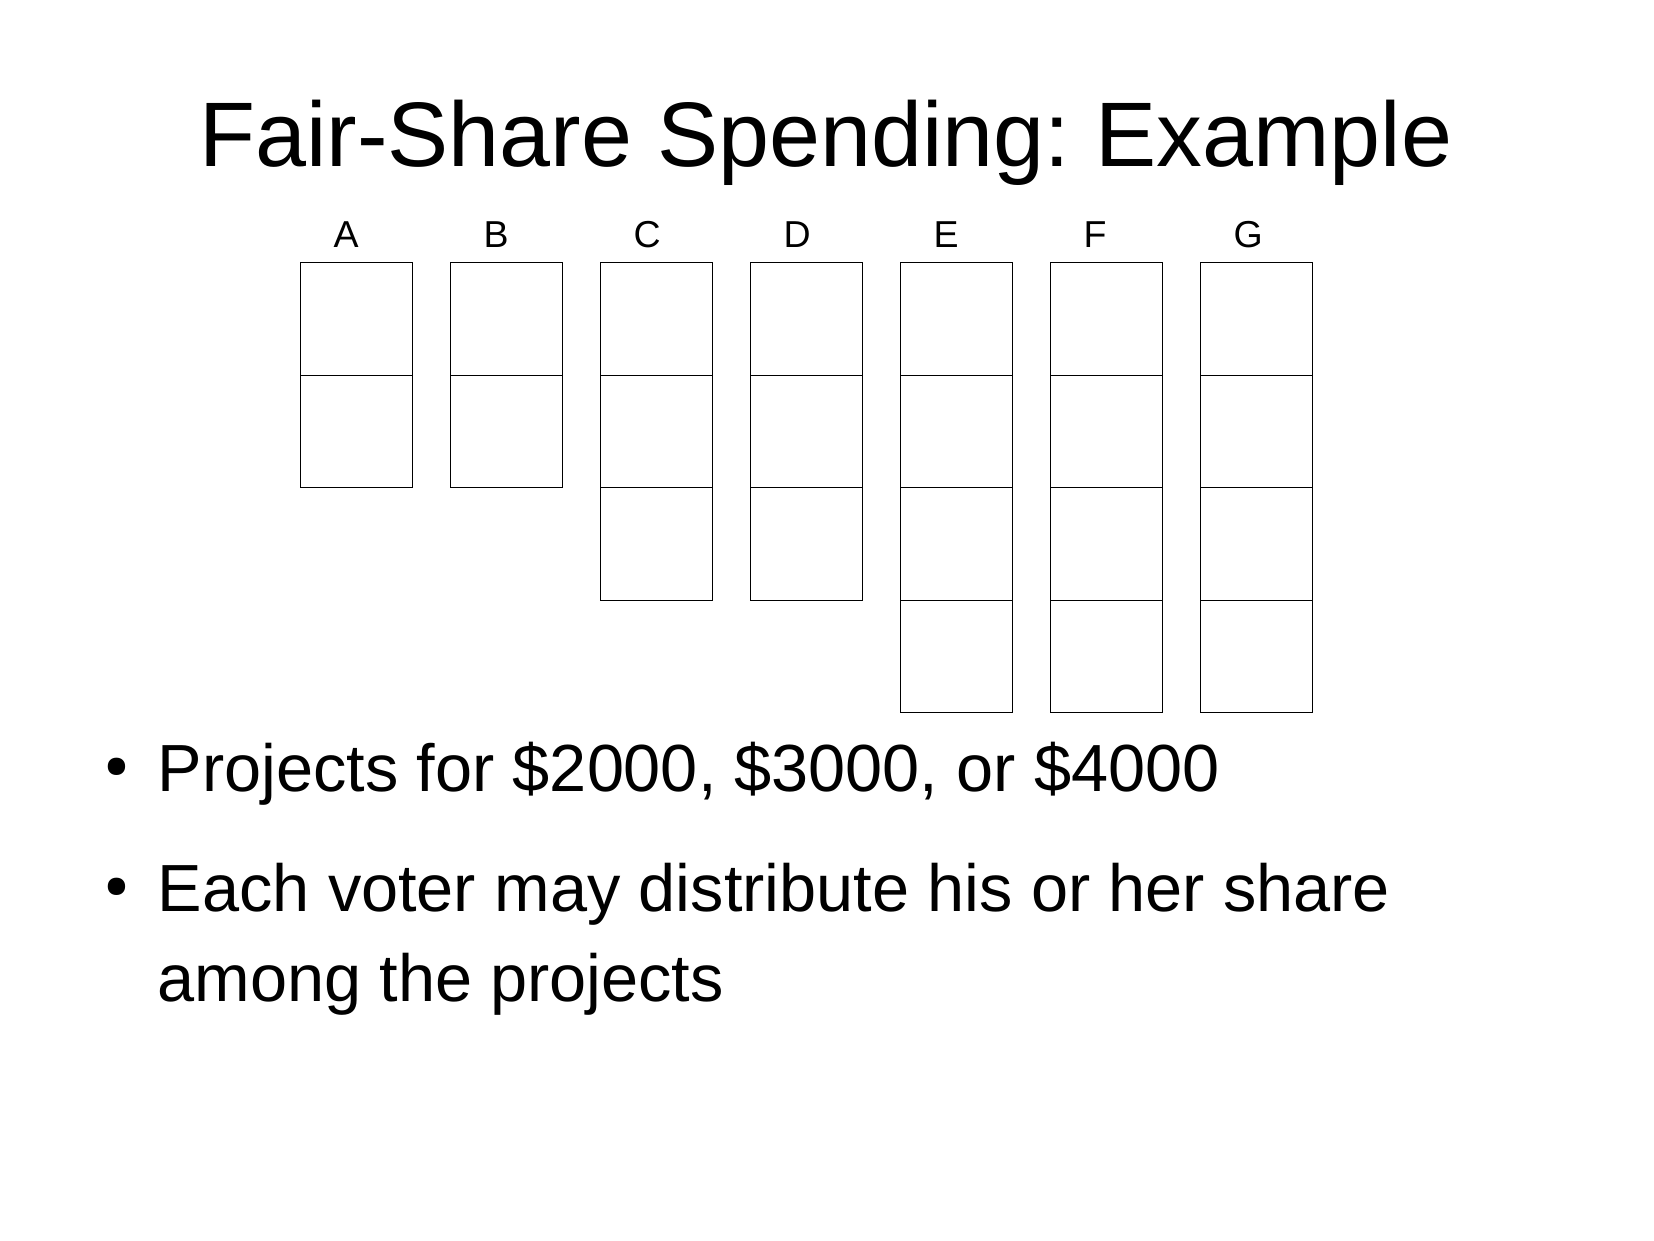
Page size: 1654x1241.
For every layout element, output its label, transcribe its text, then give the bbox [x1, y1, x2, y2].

text_box B [468, 206, 526, 264]
text_box A [318, 206, 376, 264]
text_box [900, 262, 1013, 713]
title Fair-Share Spending: Example [82, 31, 1571, 239]
text_box [1050, 262, 1163, 713]
text_box E [918, 206, 975, 264]
text_box [600, 262, 713, 601]
text_box [750, 262, 863, 601]
text_box D [768, 205, 826, 263]
text_box G [1218, 205, 1276, 263]
text_box C [618, 205, 675, 263]
text_box F [1068, 206, 1126, 264]
text_box [300, 262, 413, 488]
text_box [450, 262, 563, 488]
list Projects for $2000, $3000, or $4000 Each voter may distribute his or her share among the projects [86, 731, 1576, 1135]
text_box [1200, 262, 1313, 713]
